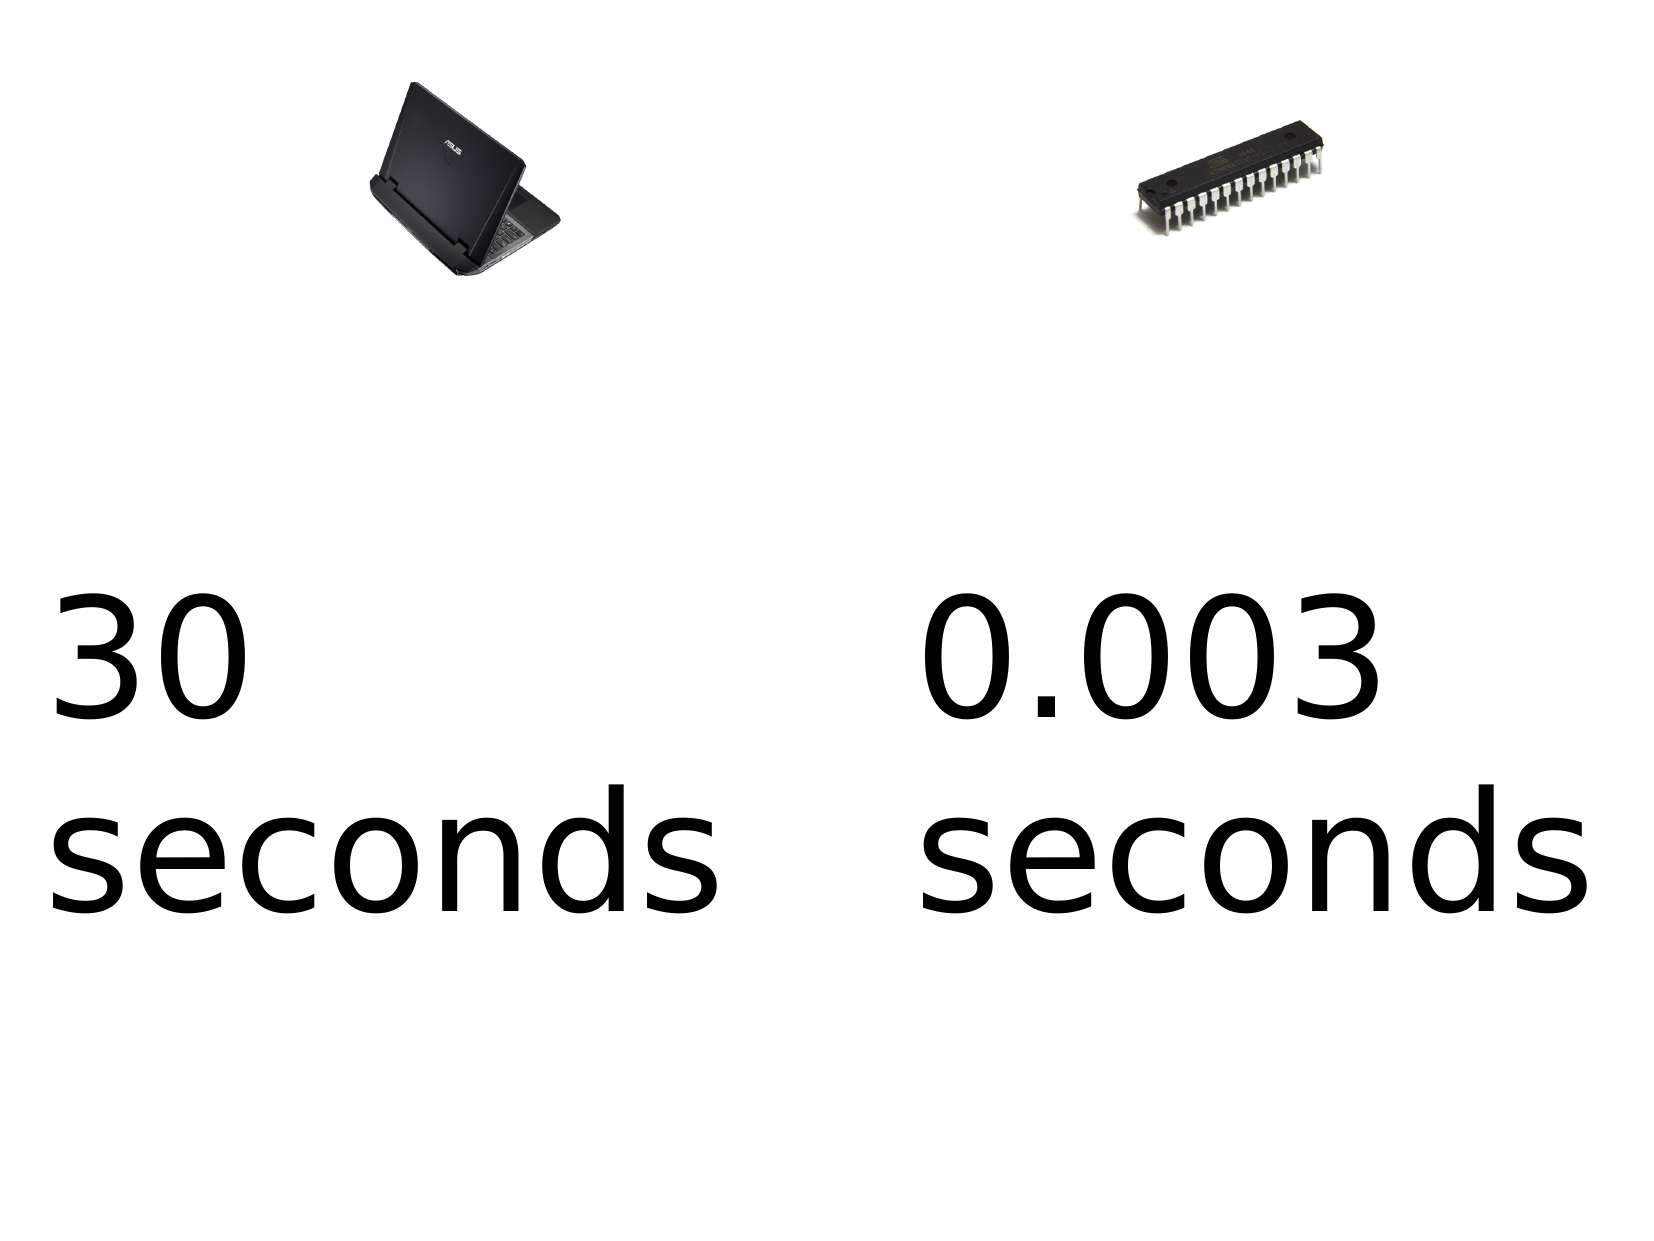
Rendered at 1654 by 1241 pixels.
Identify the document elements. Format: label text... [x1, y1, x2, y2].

picture [1125, 98, 1334, 256]
text_box 0.003 seconds [900, 555, 1636, 958]
picture [358, 74, 571, 287]
text_box 30 seconds [30, 555, 796, 958]
